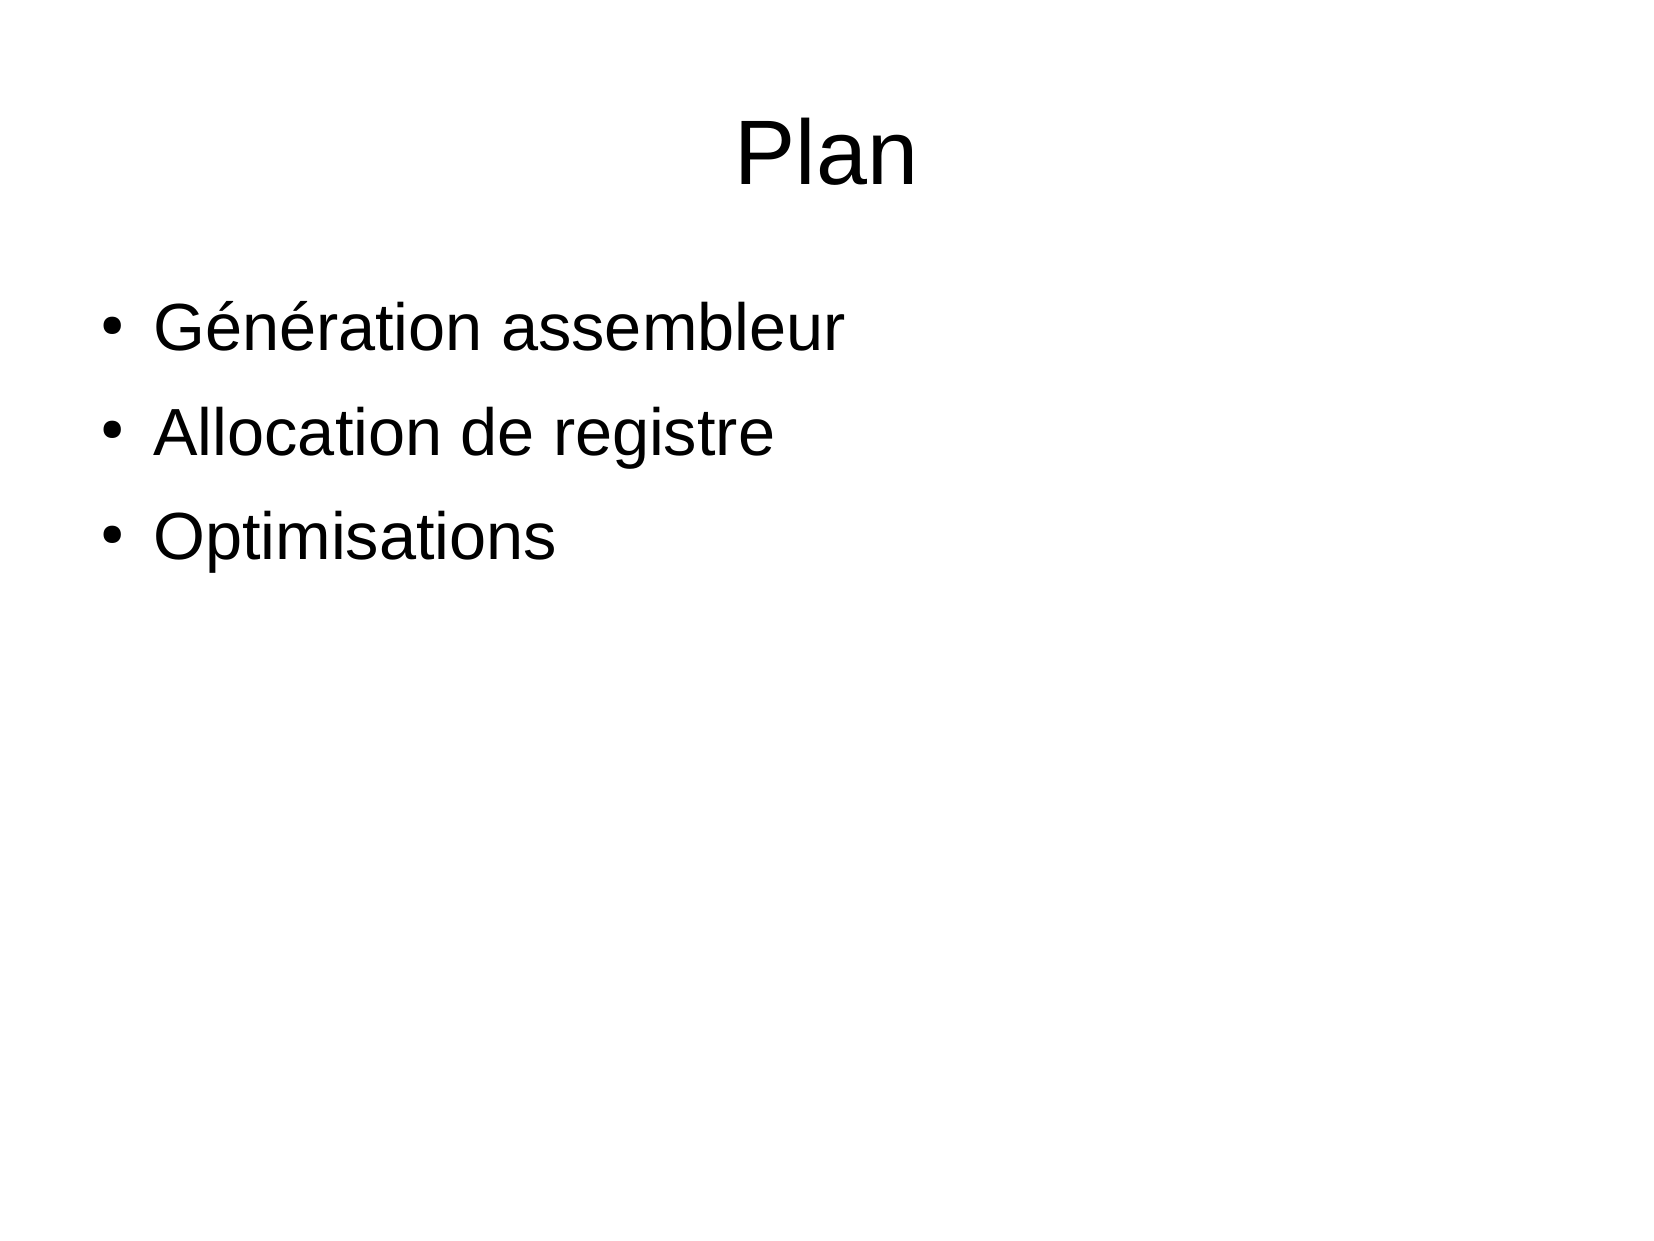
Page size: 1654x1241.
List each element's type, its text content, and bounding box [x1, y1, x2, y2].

list Génération assembleur Allocation de registre Optimisations [82, 290, 1571, 1094]
title Plan [82, 56, 1571, 250]
